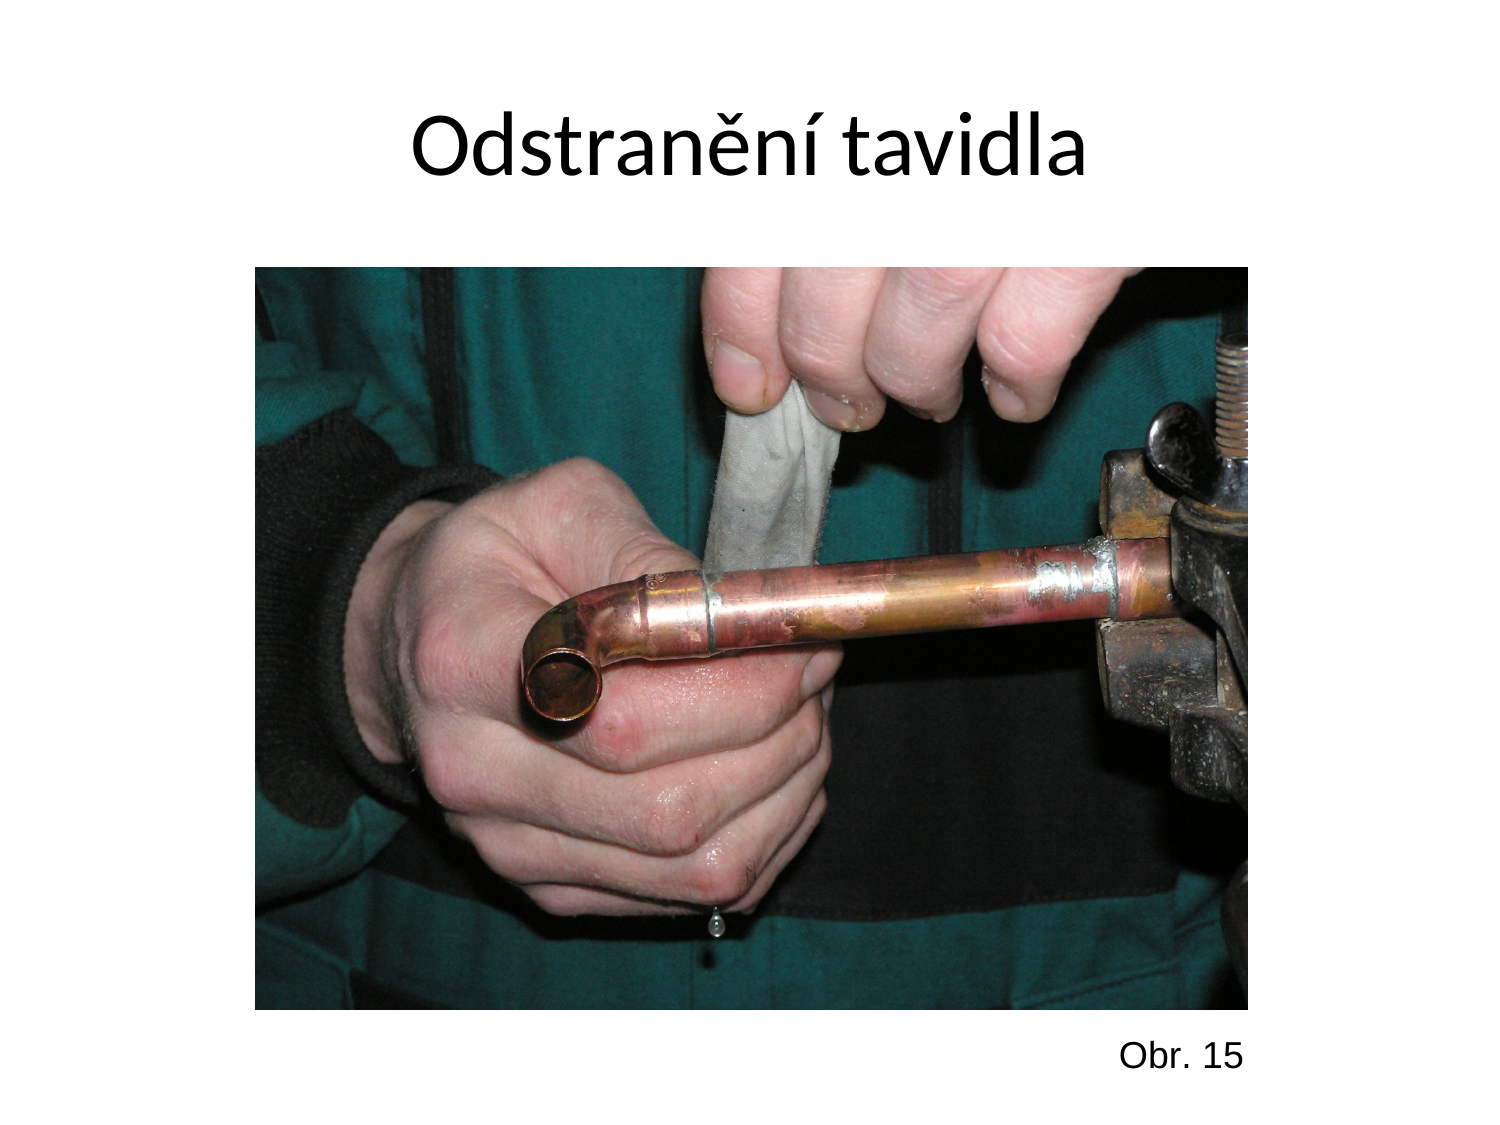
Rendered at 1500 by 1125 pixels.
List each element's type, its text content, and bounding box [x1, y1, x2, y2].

text_box [255, 267, 1248, 1010]
text_box Obr. 15 [1104, 1023, 1259, 1084]
title Odstranění tavidla [75, 45, 1426, 233]
